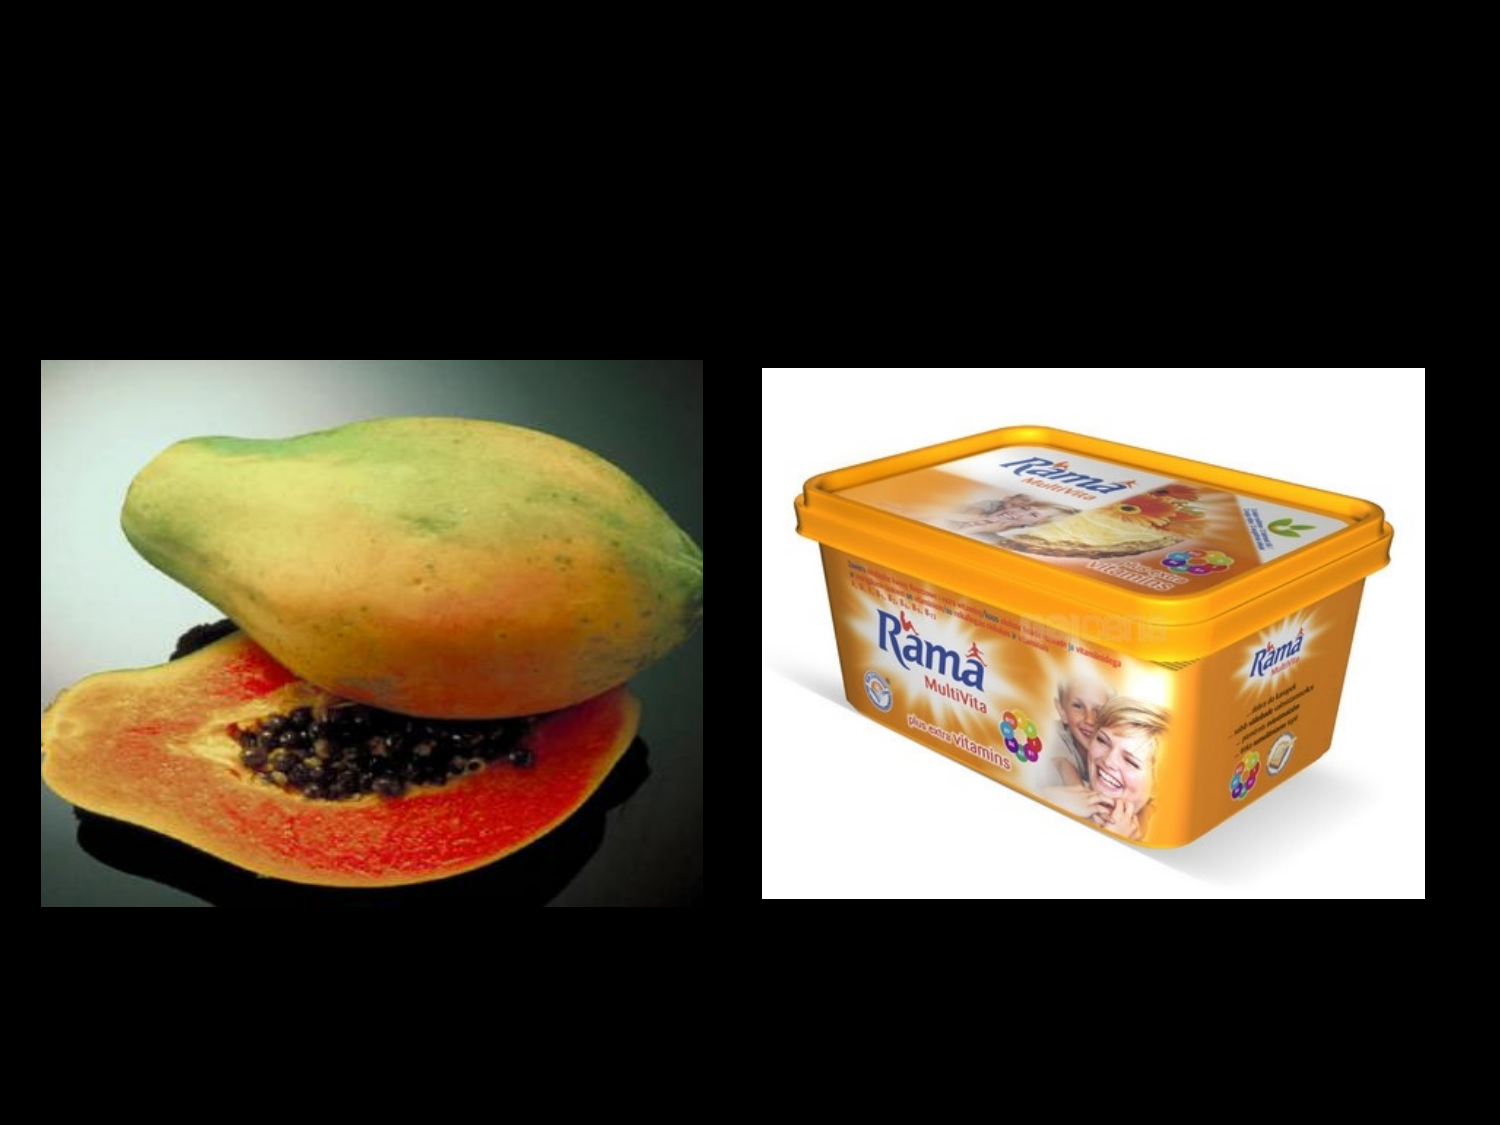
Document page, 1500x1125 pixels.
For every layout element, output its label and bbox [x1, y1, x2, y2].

picture [41, 360, 703, 907]
picture [762, 368, 1425, 899]
